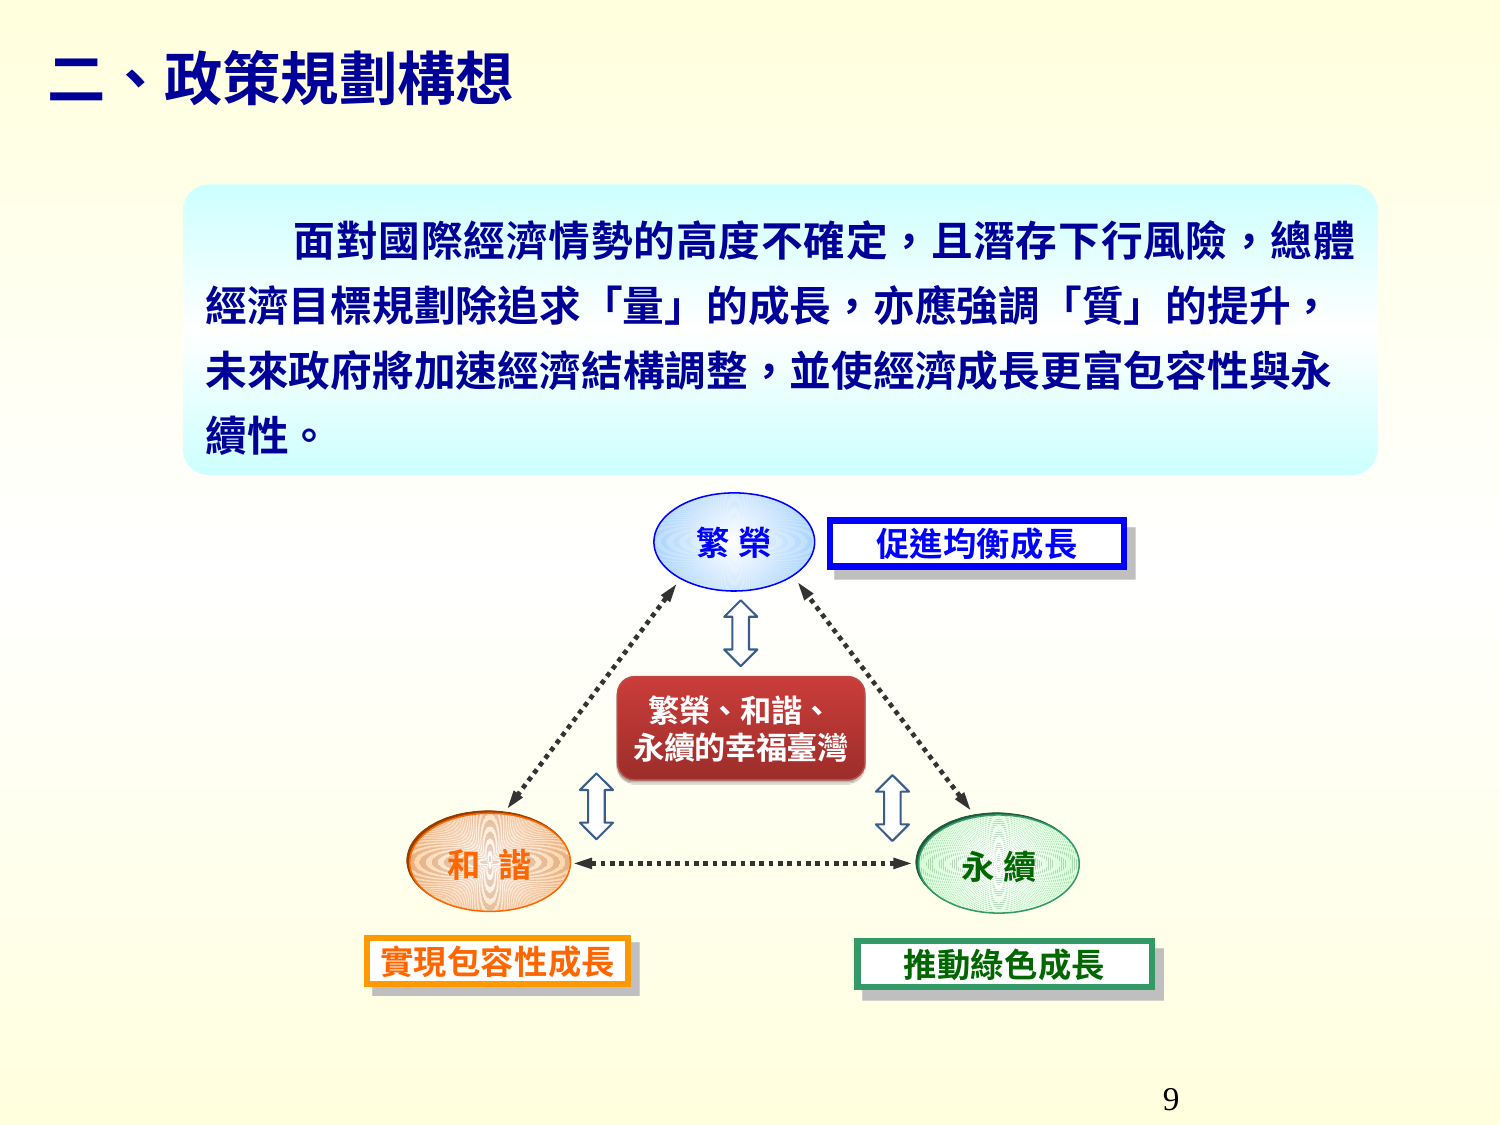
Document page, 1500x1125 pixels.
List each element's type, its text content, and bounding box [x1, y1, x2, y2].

text_box 繁榮、和諧、 永續的幸福臺灣 [617, 676, 865, 780]
text_box 實現包容性成長 [367, 938, 628, 984]
text_box 推動綠色成長 [857, 941, 1152, 987]
text_box 和 諧 [409, 813, 571, 912]
text_box [724, 600, 758, 667]
text_box 9 [1147, 1046, 1498, 1125]
text_box 繁 榮 [653, 492, 815, 592]
text_box [875, 775, 910, 842]
text_box 永 續 [918, 814, 1080, 914]
text_box 二、政策規劃構想 [32, 42, 597, 122]
text_box 促進均衡成長 [830, 521, 1124, 566]
text_box [579, 773, 614, 840]
text_box 面對國際經濟情勢的高度不確定，且潛存下行風險，總體經濟目標規劃除追求「量」的成長，亦應強調「質」的提升，未來政府將加速經濟結構調整，並使經濟成長更富包容性與永續性。 [182, 184, 1378, 475]
